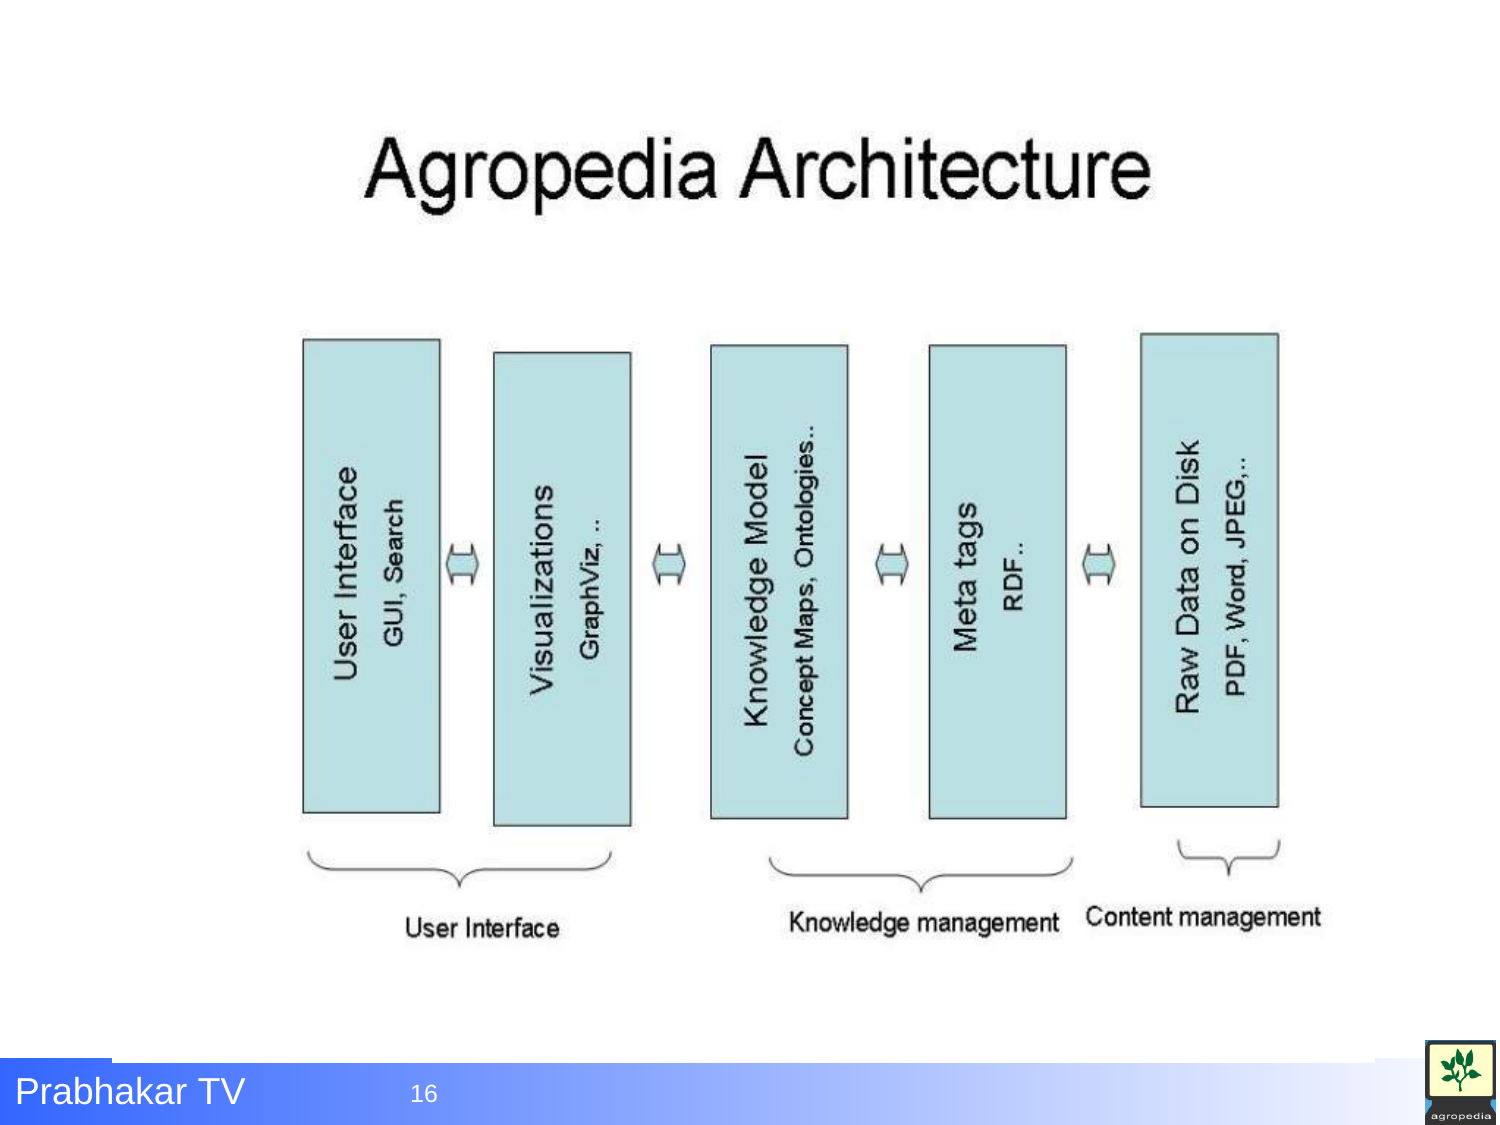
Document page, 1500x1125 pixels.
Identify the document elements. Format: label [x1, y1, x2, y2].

picture [1425, 1040, 1496, 1125]
picture [112, 25, 1375, 1063]
